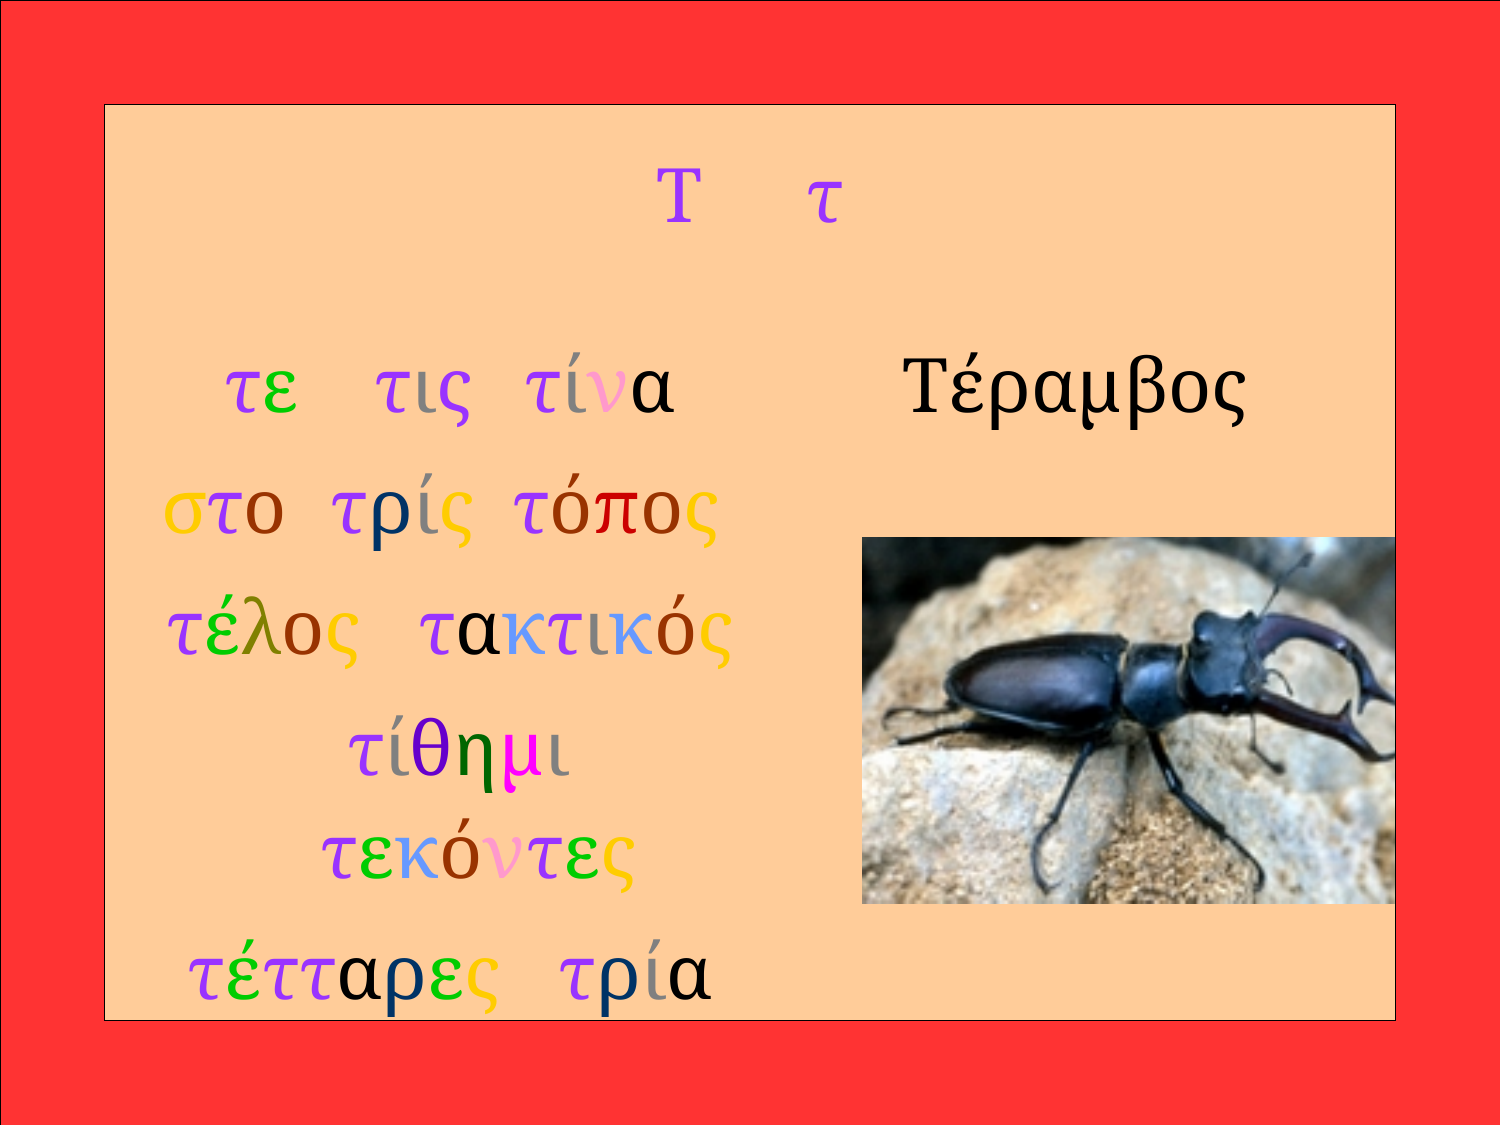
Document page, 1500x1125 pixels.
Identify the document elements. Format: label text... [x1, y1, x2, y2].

text_box [0, 0, 1500, 1125]
list τε τις τίνα στο τρίς τόπος τέλος τακτικός τίθημι τεκόντες τέτταρες τρία στρατηγικός [112, 324, 788, 1020]
title Τ τ [112, 105, 1388, 288]
list Τέραμβος [762, 324, 1388, 1001]
picture [862, 537, 1395, 904]
